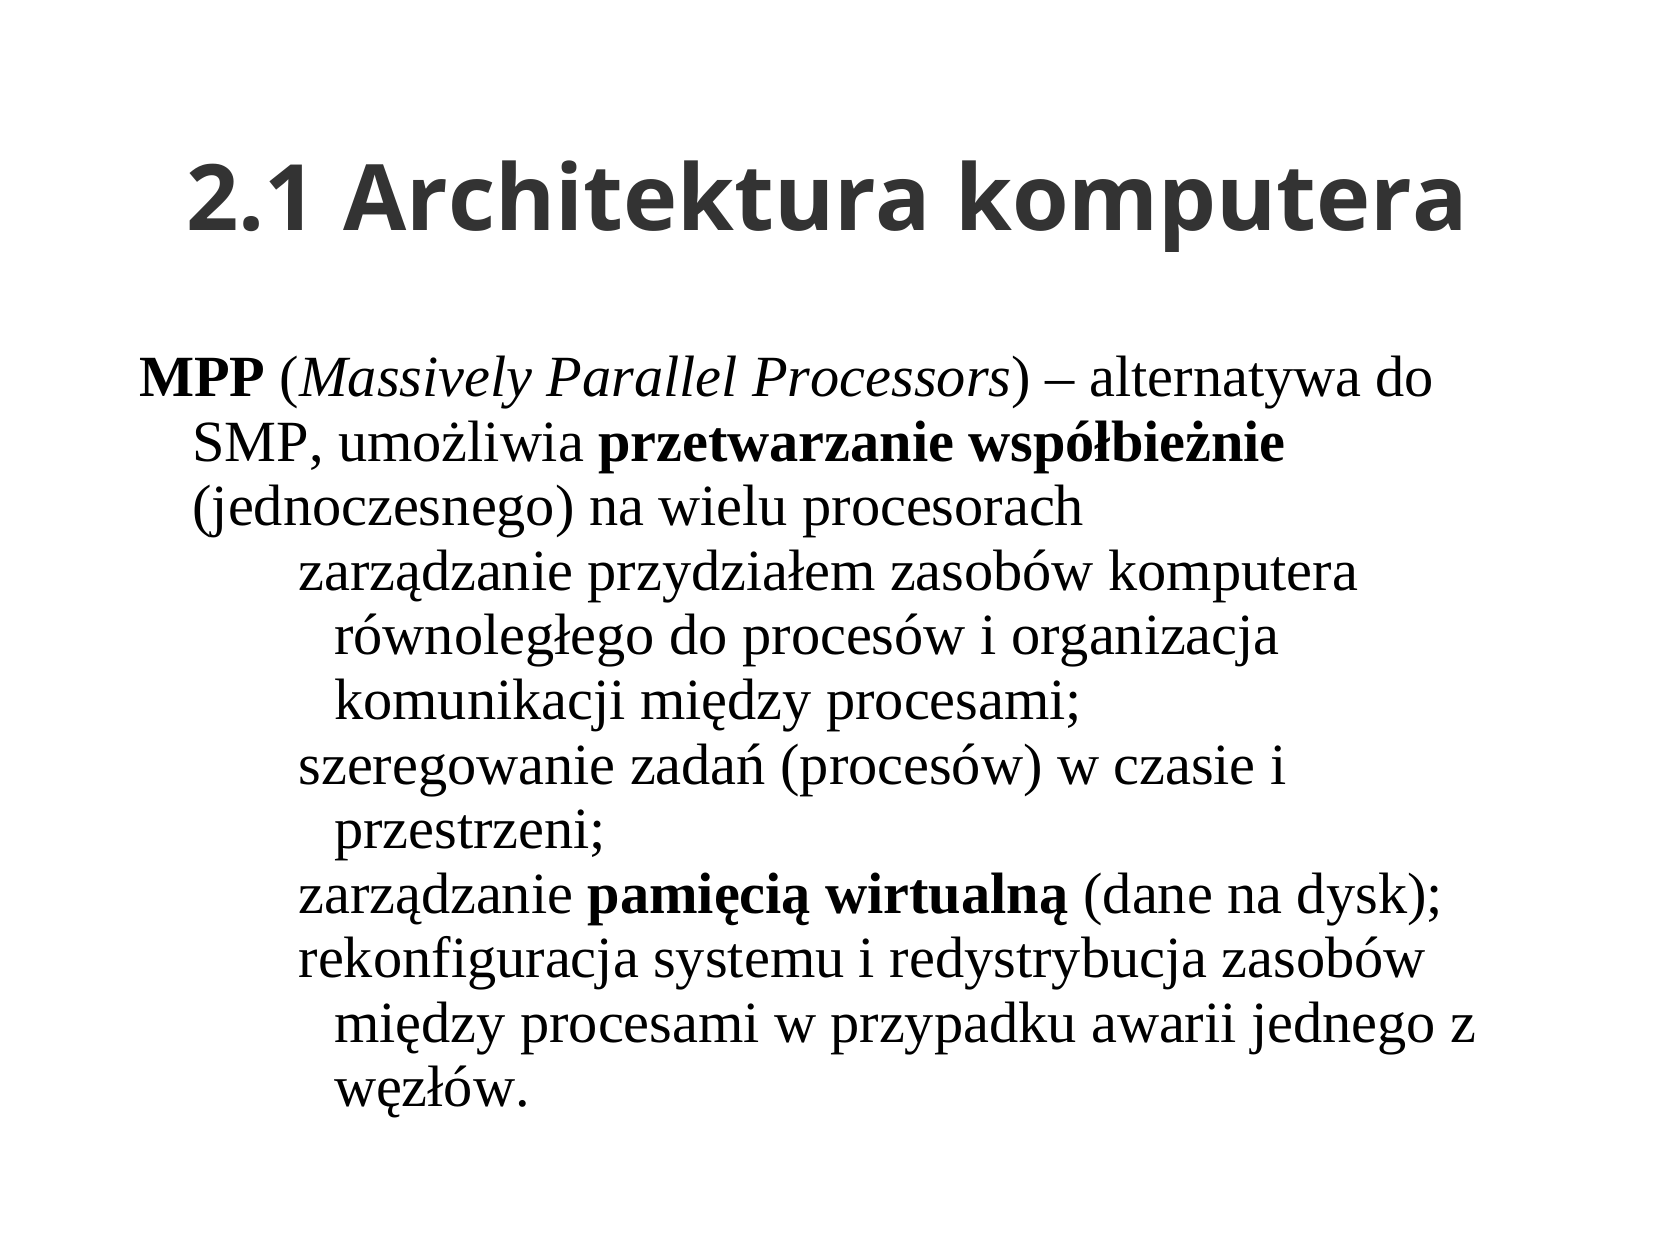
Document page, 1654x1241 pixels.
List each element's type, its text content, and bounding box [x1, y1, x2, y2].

list MPP (Massively Parallel Processors) – alternatywa do SMP, umożliwia przetwarzanie współbieżnie (jednoczesnego) na wielu procesorach zarządzanie przydziałem zasobów komputera równoległego do procesów i organizacja komunikacji między procesami; szeregowanie zadań (procesów) w czasie i przestrzeni; zarządzanie pamięcią wirtualną (dane na dysk); rekonfiguracja systemu i redystrybucja zasobów między procesami w przypadku awarii jednego z węzłów. [121, 344, 1534, 1134]
title 2.1 Architektura komputera [121, 91, 1534, 299]
